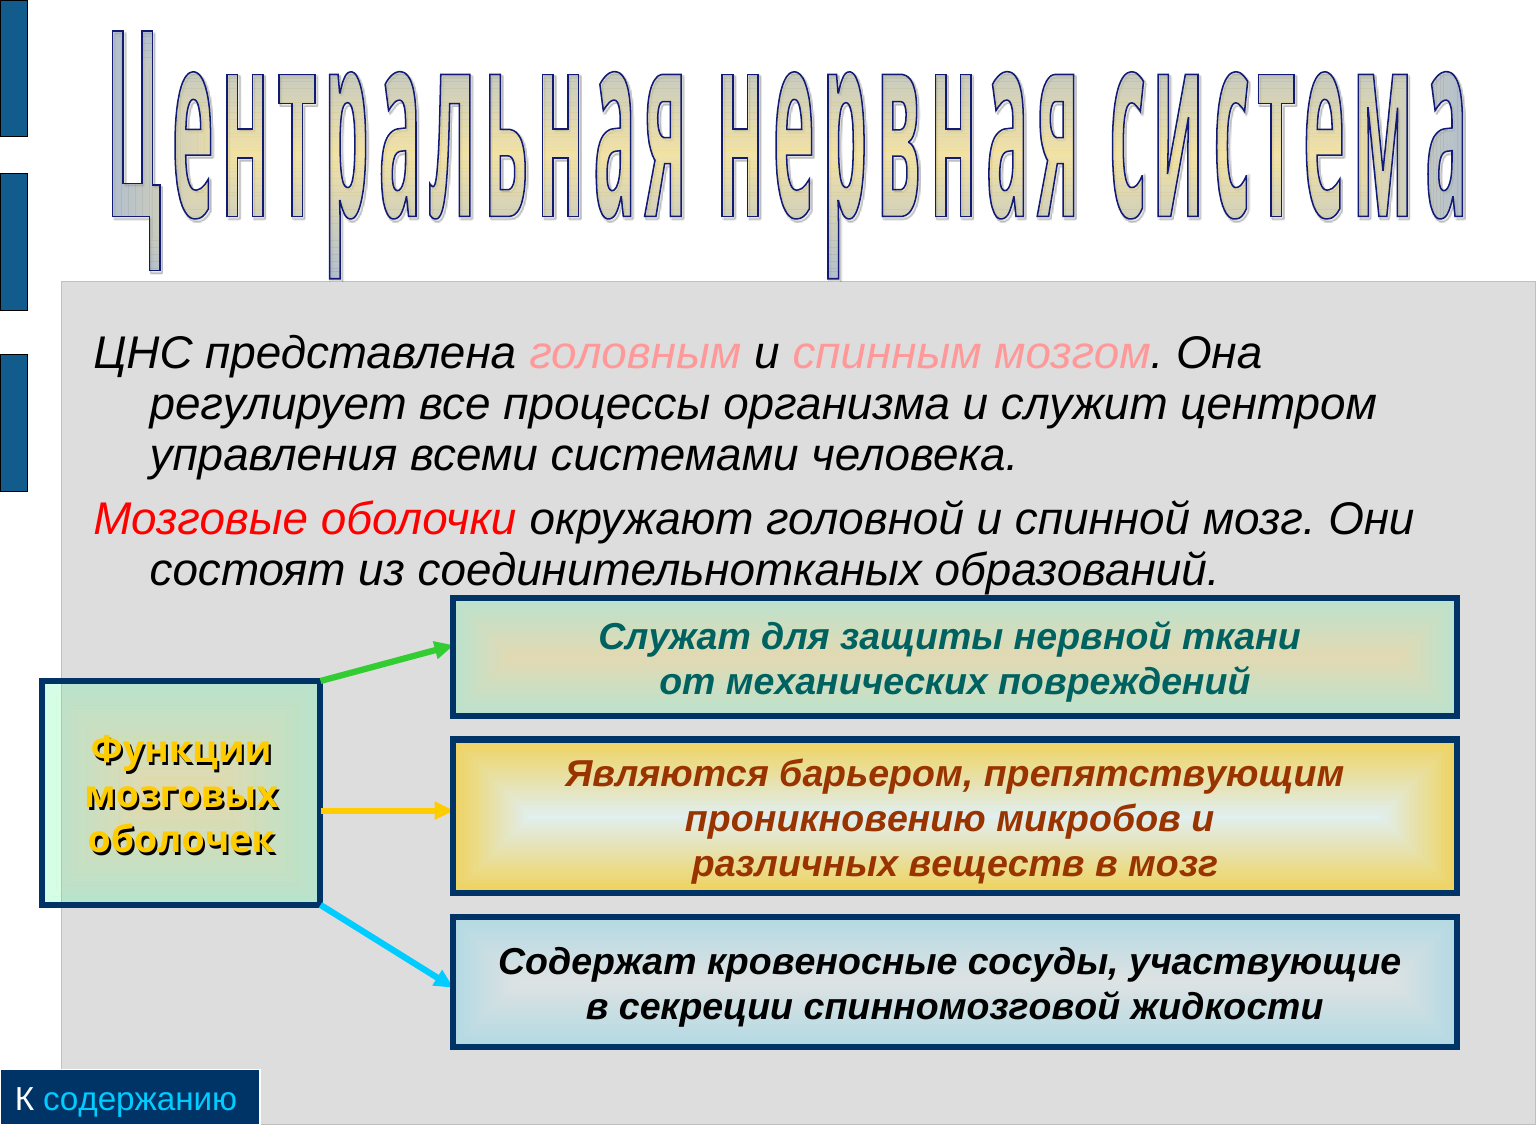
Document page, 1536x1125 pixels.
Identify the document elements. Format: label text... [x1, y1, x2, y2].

text_box Центральная нервная система [279, 74, 316, 217]
text_box Центральная нервная система [542, 74, 579, 217]
text_box Служат для защиты нервной ткани от механических повреждений [453, 597, 1457, 716]
text_box Центральная нервная система [112, 31, 160, 271]
text_box Центральная нервная система [935, 74, 972, 217]
text_box К содержанию [0, 1069, 260, 1125]
text_box Центральная нервная система [1428, 71, 1463, 219]
text_box Центральная нервная система [227, 74, 263, 217]
text_box Центральная нервная система [429, 74, 470, 219]
text_box Центральная нервная система [776, 71, 812, 219]
text_box Являются барьером, препятствующим проникновению микробов и различных веществ в мозг [453, 739, 1457, 894]
text_box Центральная нервная система [175, 71, 211, 219]
text_box Центральная нервная система [1037, 74, 1074, 217]
text_box Центральная нервная система [644, 74, 682, 217]
text_box Центральная нервная система [1358, 74, 1408, 217]
text_box Центральная нервная система [1158, 74, 1198, 217]
text_box Центральная нервная система [1306, 71, 1342, 219]
text_box Центральная нервная система [882, 74, 918, 217]
text_box Центральная нервная система [596, 71, 631, 219]
text_box Центральная нервная система [722, 74, 759, 217]
text_box Центральная нервная система [1112, 71, 1144, 219]
text_box Центральная нервная система [828, 71, 865, 279]
text_box Центральная нервная система [489, 74, 526, 217]
text_box Центральная нервная система [329, 71, 366, 279]
text_box Центральная нервная система [1258, 74, 1295, 217]
text_box Содержат кровеносные сосуды, участвующие в секреции спинномозговой жидкости [453, 916, 1457, 1047]
text_box Центральная нервная система [1216, 71, 1248, 219]
text_box Центральная нервная система [381, 71, 416, 219]
text_box Центральная нервная система [988, 71, 1024, 219]
text_box Функции мозговых оболочек [42, 680, 321, 906]
list ЦНС представлена головным и спинным мозгом. Она регулирует все процессы организма и служит центром управления всеми системами человека. Мозговые оболочки окружают головной и спинной мозг. Они состоят из соединительнотканых образований. [78, 255, 1461, 601]
